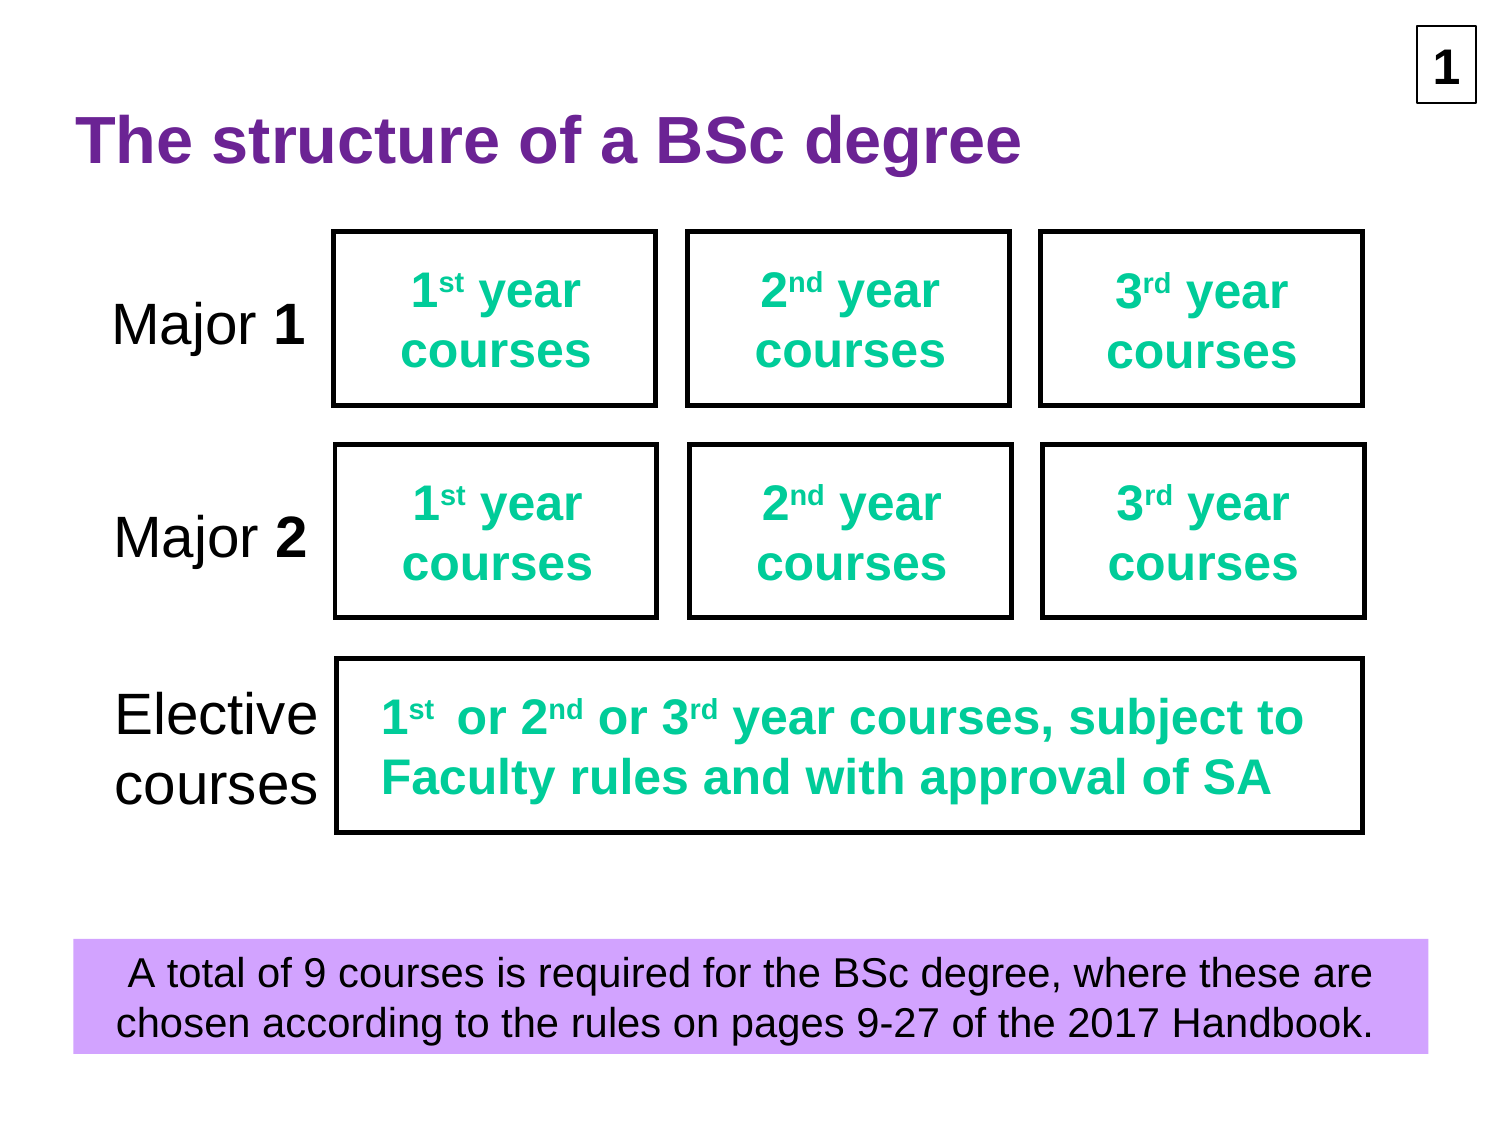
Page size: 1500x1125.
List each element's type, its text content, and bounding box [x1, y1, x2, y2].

text_box 1st or 2nd or 3rd year courses, subject to Faculty rules and with approval of SA [366, 677, 1365, 813]
text_box 1st year courses [348, 250, 644, 386]
text_box 3rd year courses [1055, 463, 1351, 599]
text_box 3rd year courses [1054, 250, 1350, 386]
text_box A total of 9 courses is required for the BSc degree, where these are chosen according to the rules on pages 9-27 of the 2017 Handbook. [73, 938, 1429, 1054]
title The structure of a BSc degree [75, 44, 1426, 233]
text_box 2nd year courses [702, 250, 998, 386]
text_box 2nd year courses [704, 462, 1000, 598]
text_box 1st year courses [349, 462, 646, 598]
text_box 1 [1416, 26, 1477, 104]
